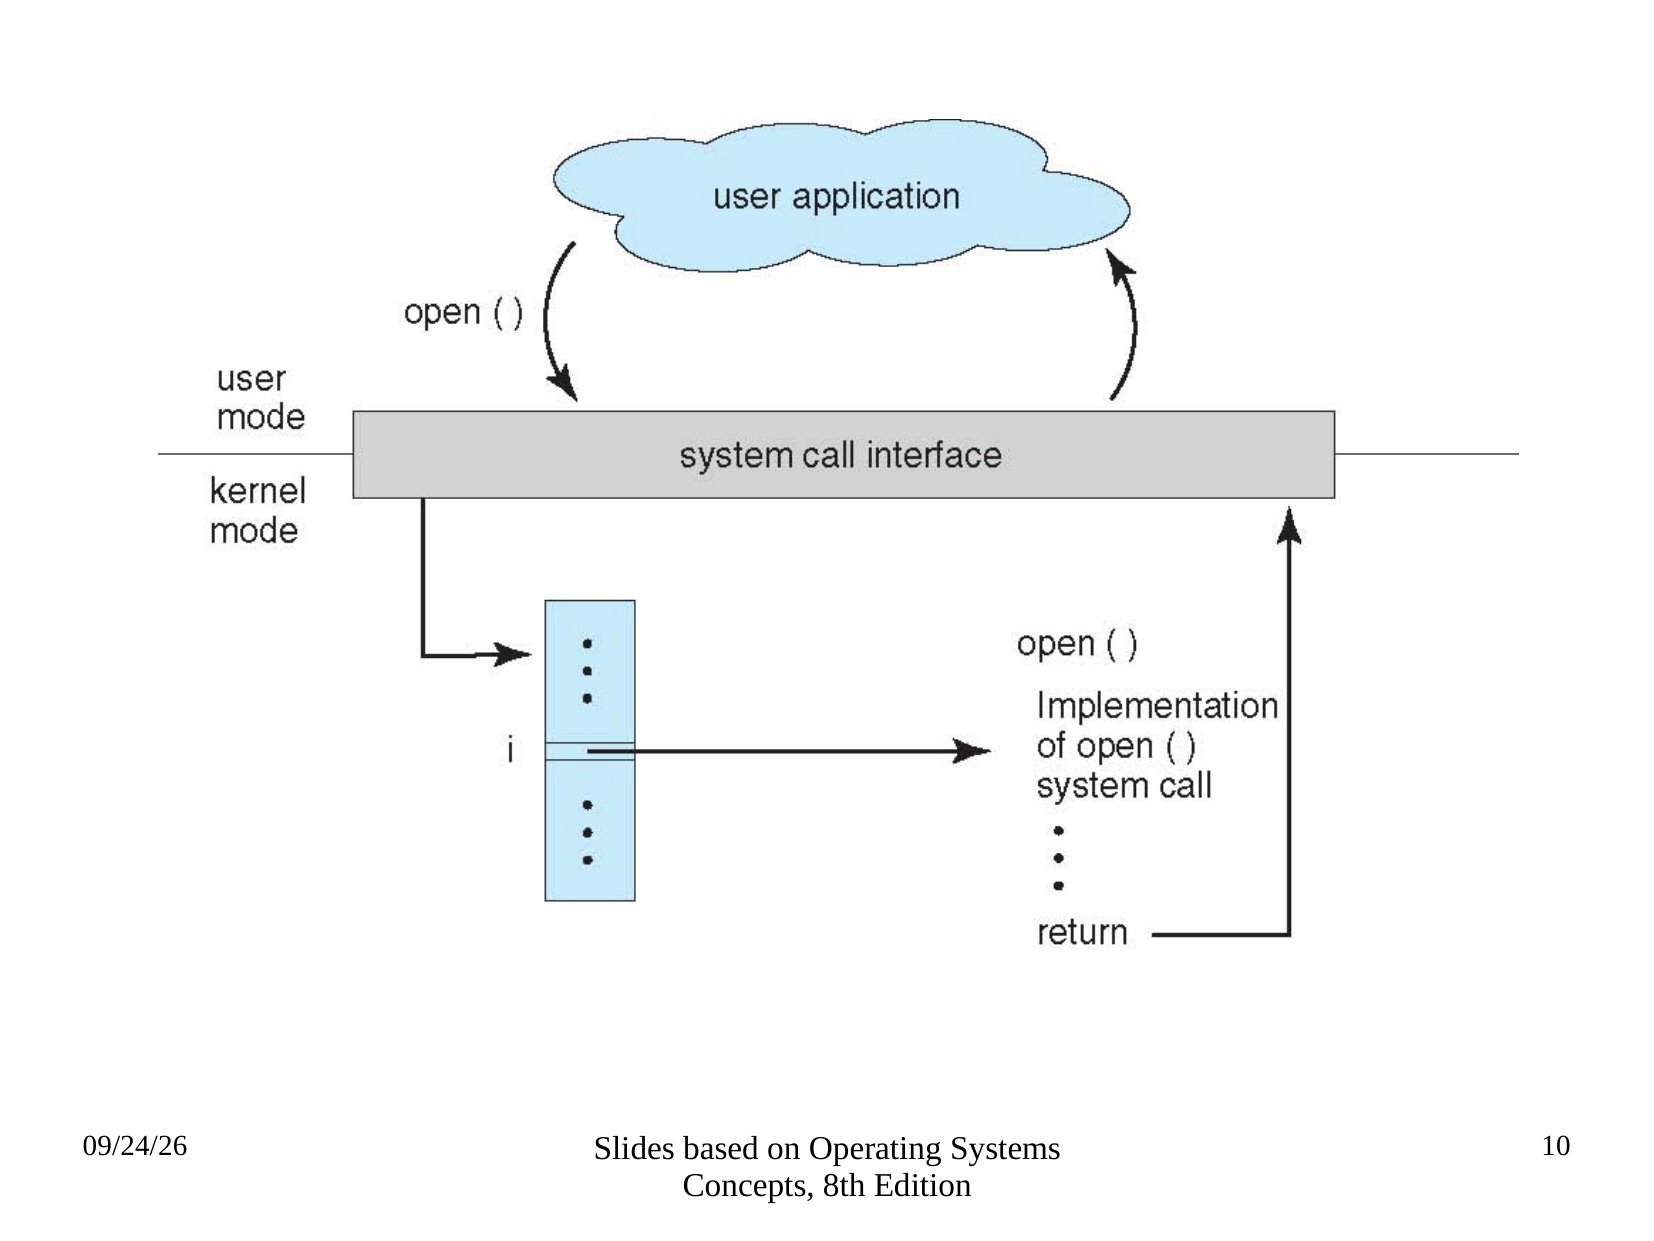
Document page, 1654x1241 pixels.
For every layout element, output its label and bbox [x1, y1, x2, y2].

picture [158, 119, 1519, 953]
